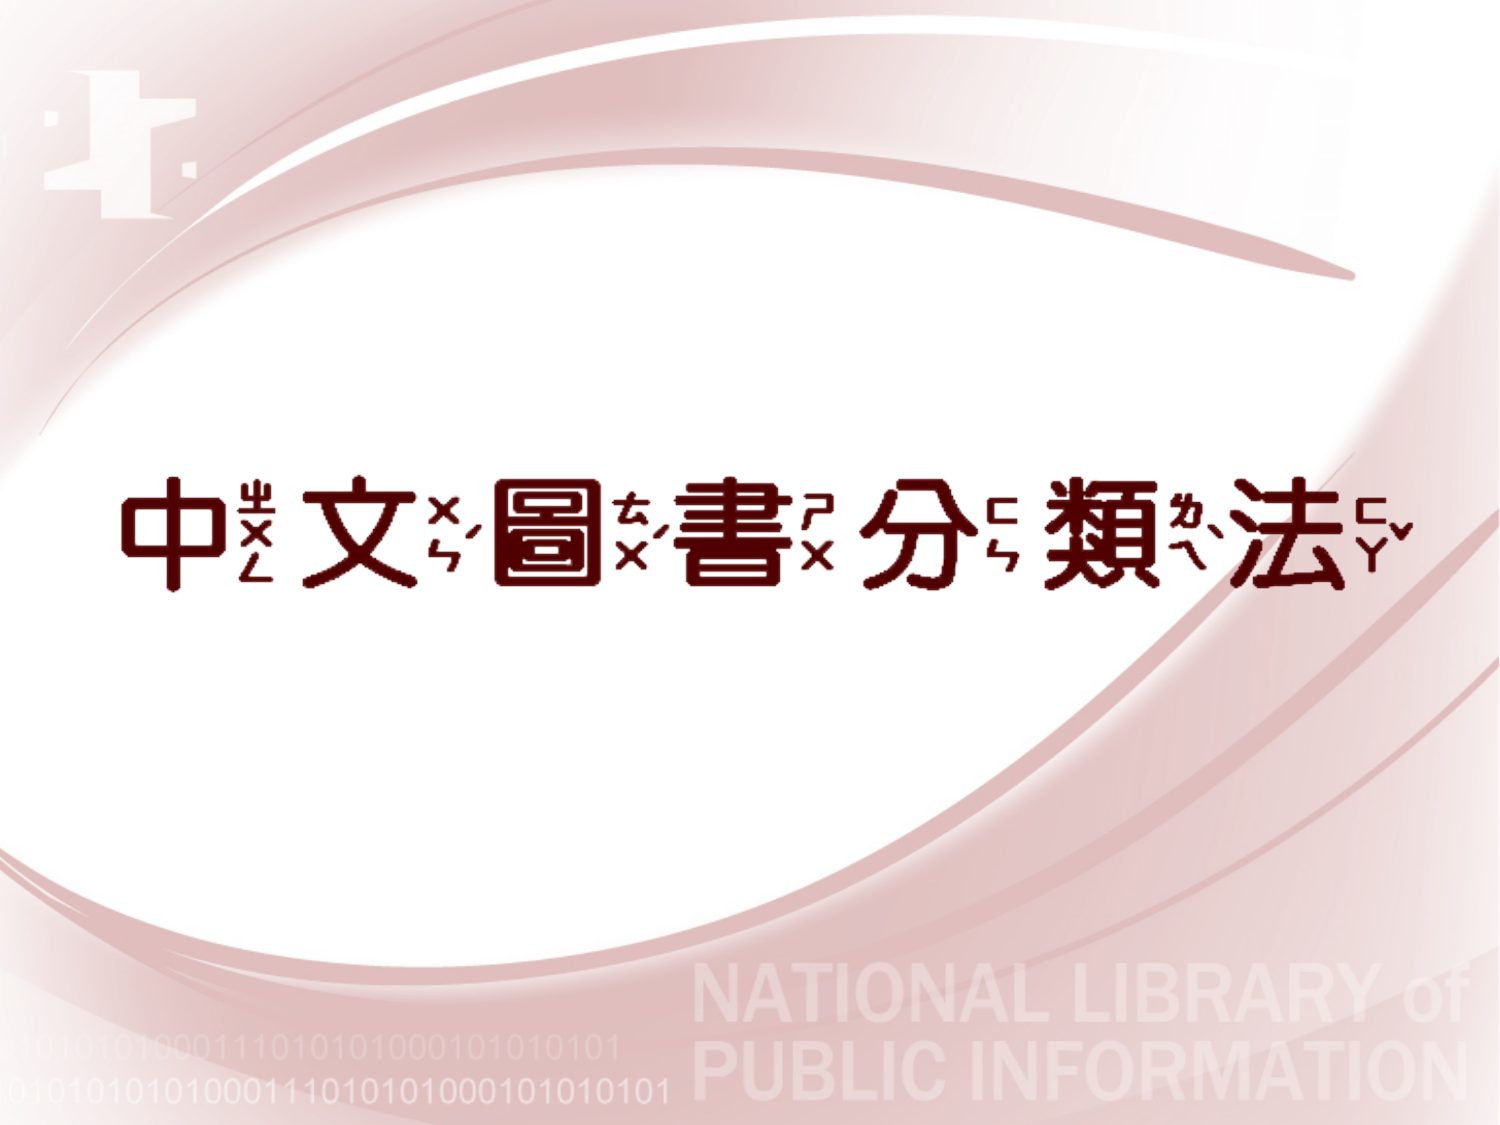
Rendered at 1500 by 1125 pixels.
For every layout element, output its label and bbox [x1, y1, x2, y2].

picture [35, 421, 1490, 610]
